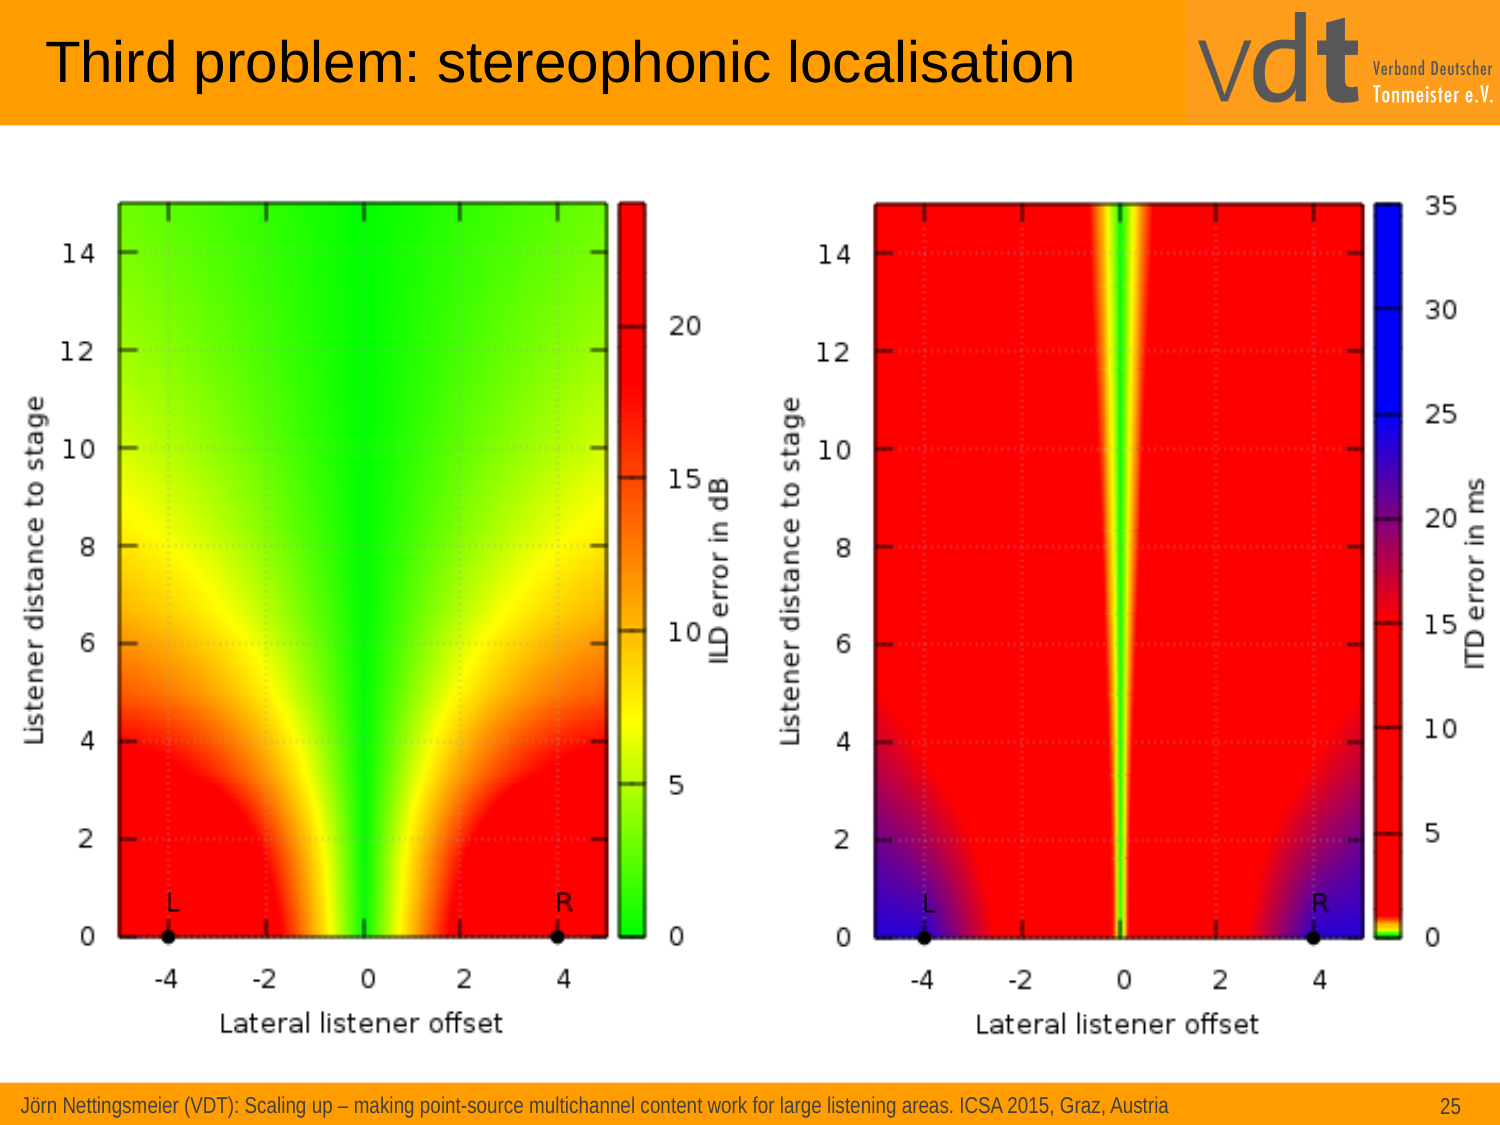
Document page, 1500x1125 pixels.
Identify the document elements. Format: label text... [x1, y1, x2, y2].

picture [768, 135, 1500, 1066]
picture [12, 135, 748, 1065]
title Third problem: stereophonic localisation [45, 0, 1171, 126]
picture [1185, 0, 1500, 124]
